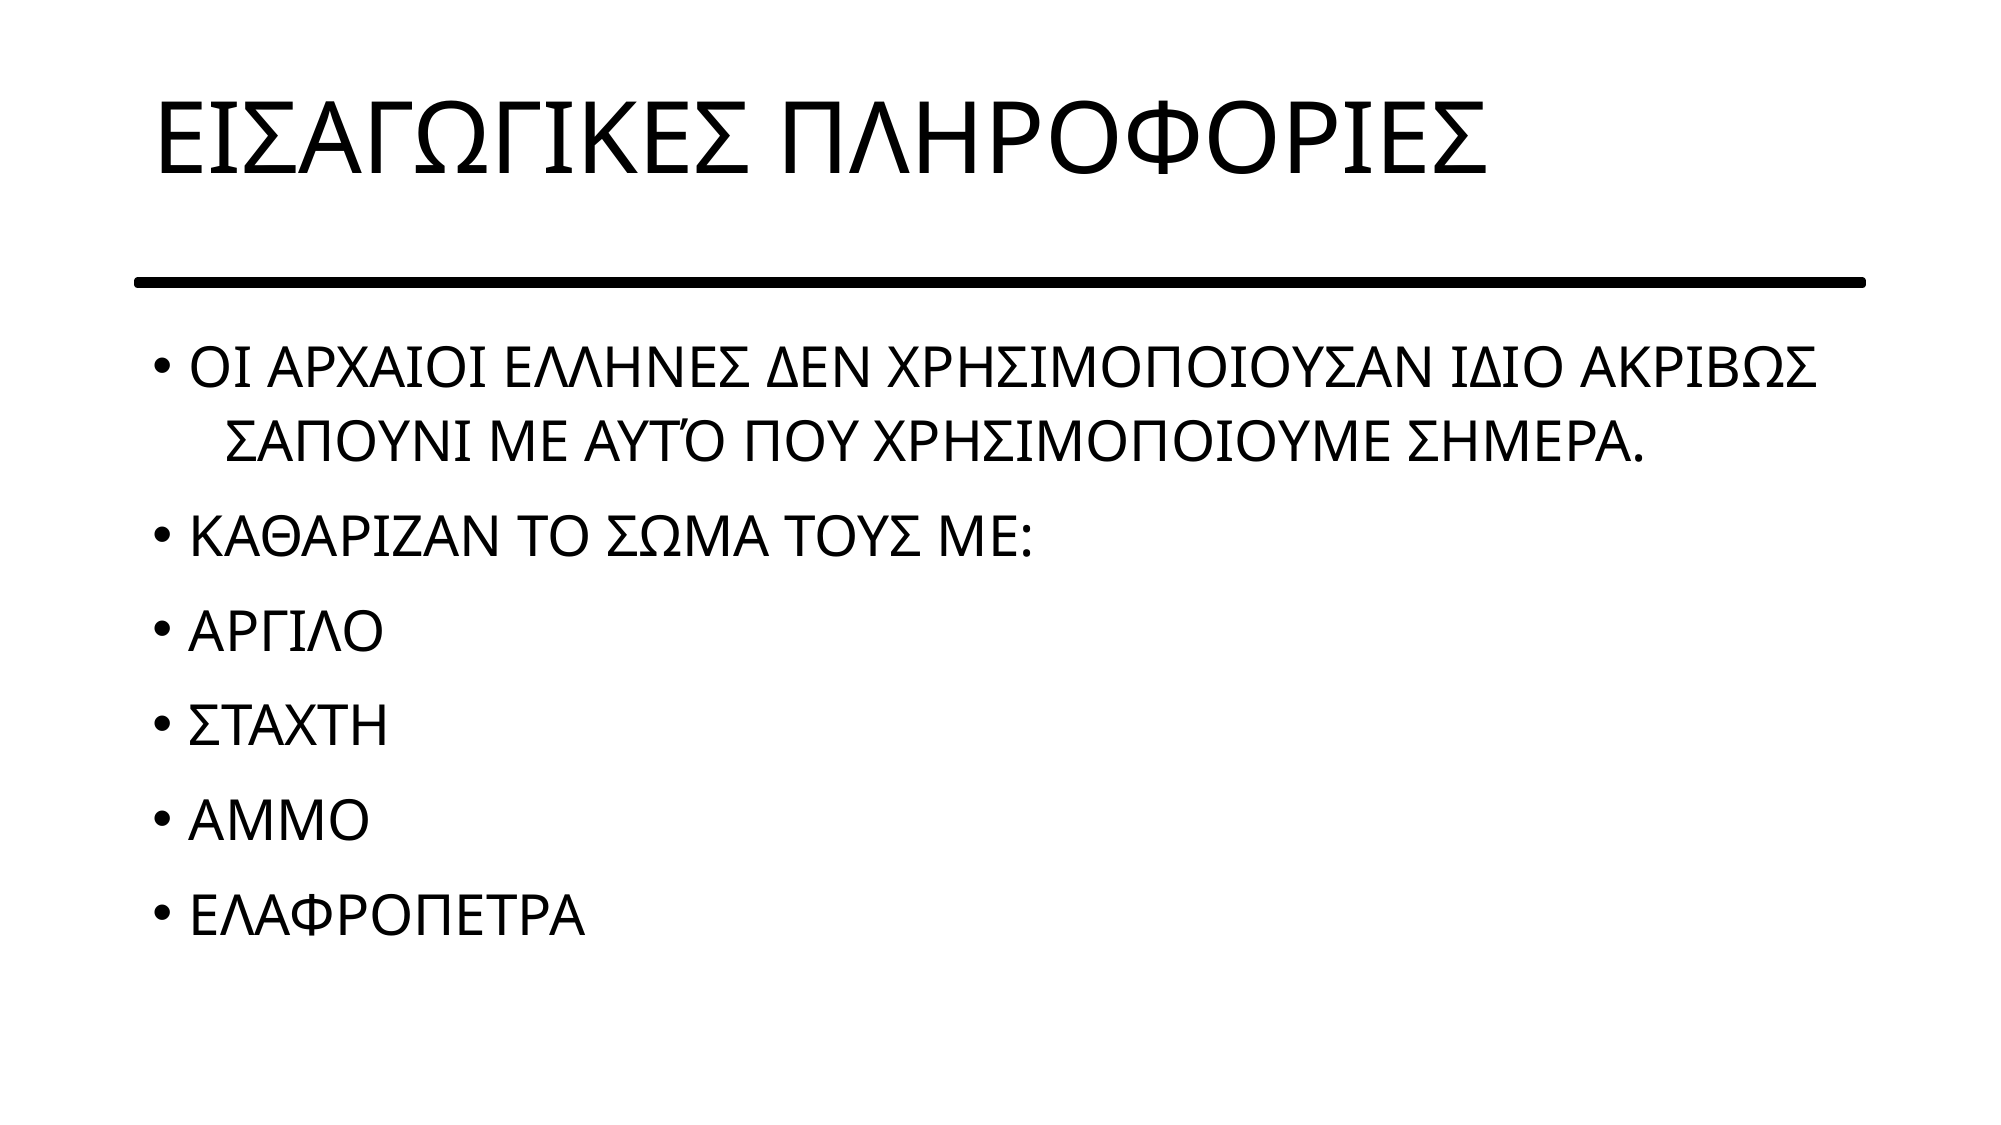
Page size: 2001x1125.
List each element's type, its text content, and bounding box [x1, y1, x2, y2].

title ΕΙΣΑΓΩΓΙΚΕΣ ΠΛΗΡΟΦΟΡΙΕΣ [137, 59, 1554, 207]
list ΟΙ ΑΡΧΑΙΟΙ ΕΛΛΗΝΕΣ ΔΕΝ ΧΡΗΣΙΜΟΠΟΙΟΥΣΑΝ ΙΔΙΟ ΑΚΡΙΒΩΣ ΣΑΠΟΥΝΙ ΜΕ ΑΥΤΌ ΠΟΥ ΧΡΗΣΙΜΟΠΟΙΟΥΜΕ ΣΗΜΕΡΑ. ΚΑΘΑΡΙΖΑΝ ΤΟ ΣΩΜΑ ΤΟΥΣ ΜΕ: ΑΡΓΙΛΟ ΣΤΑΧΤΗ ΑΜΜΟ ΕΛΑΦΡΟΠΕΤΡΑ [137, 316, 1863, 1014]
